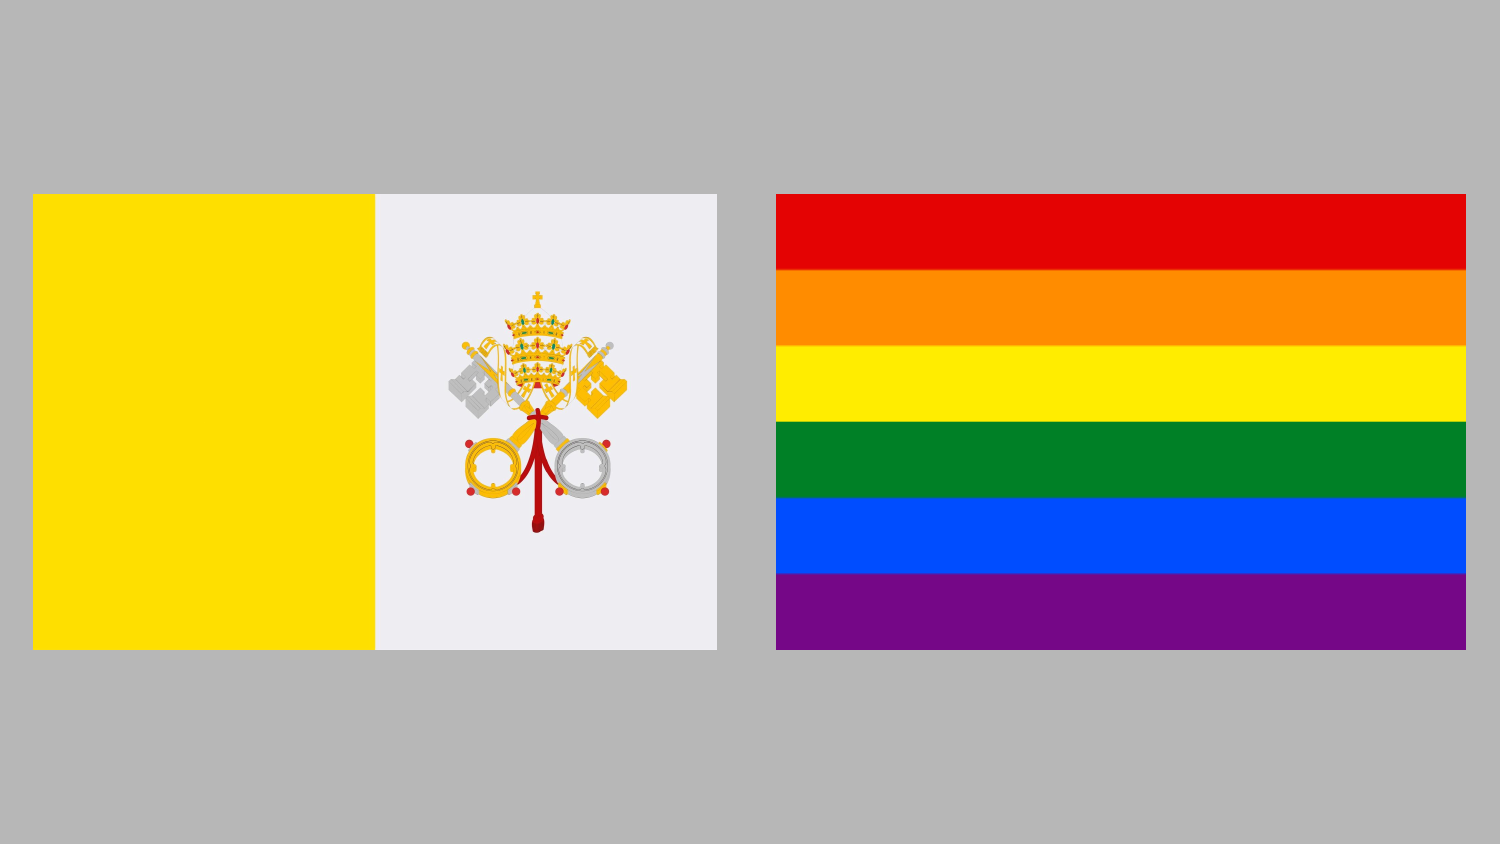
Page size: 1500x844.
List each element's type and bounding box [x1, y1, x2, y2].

picture [776, 194, 1466, 650]
picture [33, 194, 717, 650]
